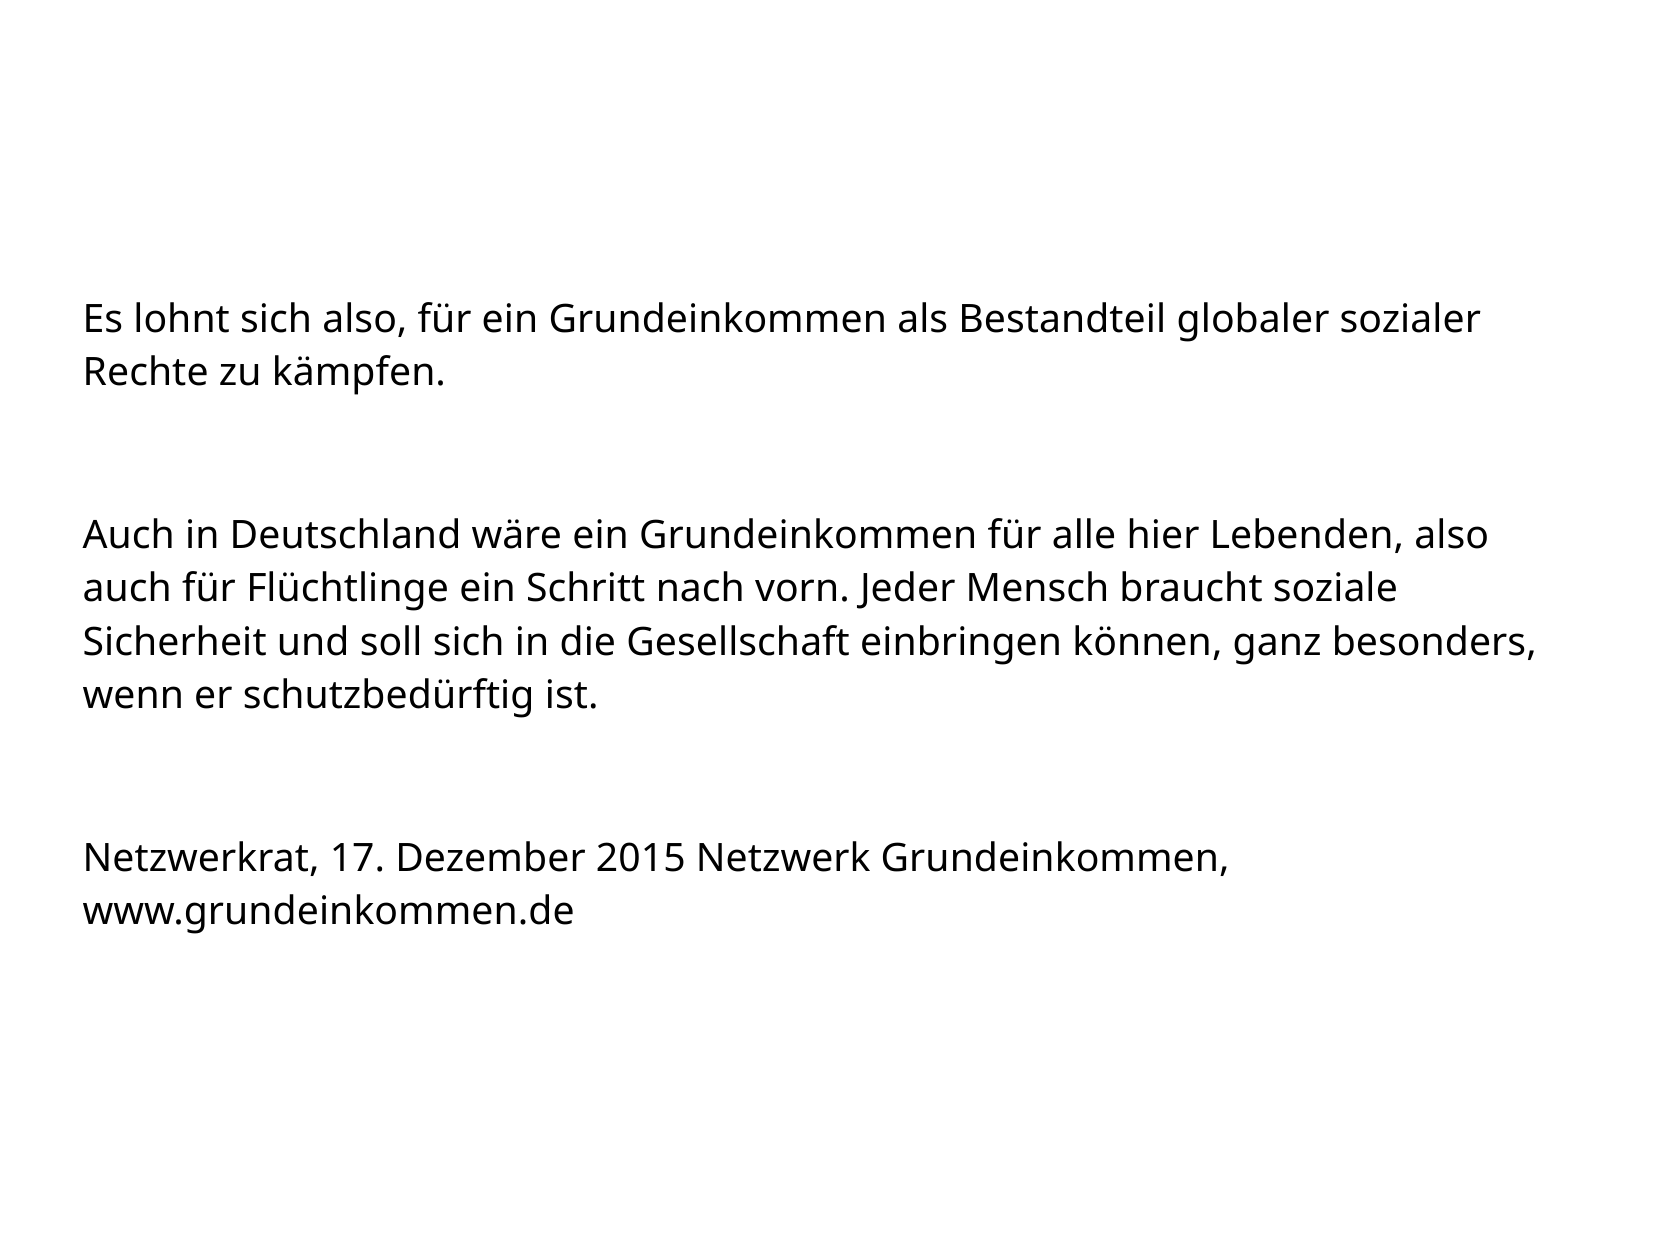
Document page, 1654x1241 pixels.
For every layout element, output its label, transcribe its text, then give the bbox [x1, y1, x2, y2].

list Es lohnt sich also, für ein Grundeinkommen als Bestandteil globaler sozialer Rechte zu kämpfen. Auch in Deutschland wäre ein Grundeinkommen für alle hier Lebenden, also auch für Flüchtlinge ein Schritt nach vorn. Jeder Mensch braucht soziale Sicherheit und soll sich in die Gesellschaft einbringen können, ganz besonders, wenn er schutzbedürftig ist. Netzwerkrat, 17. Dezember 2015 Netzwerk Grundeinkommen, www.grundeinkommen.de [82, 290, 1571, 1010]
